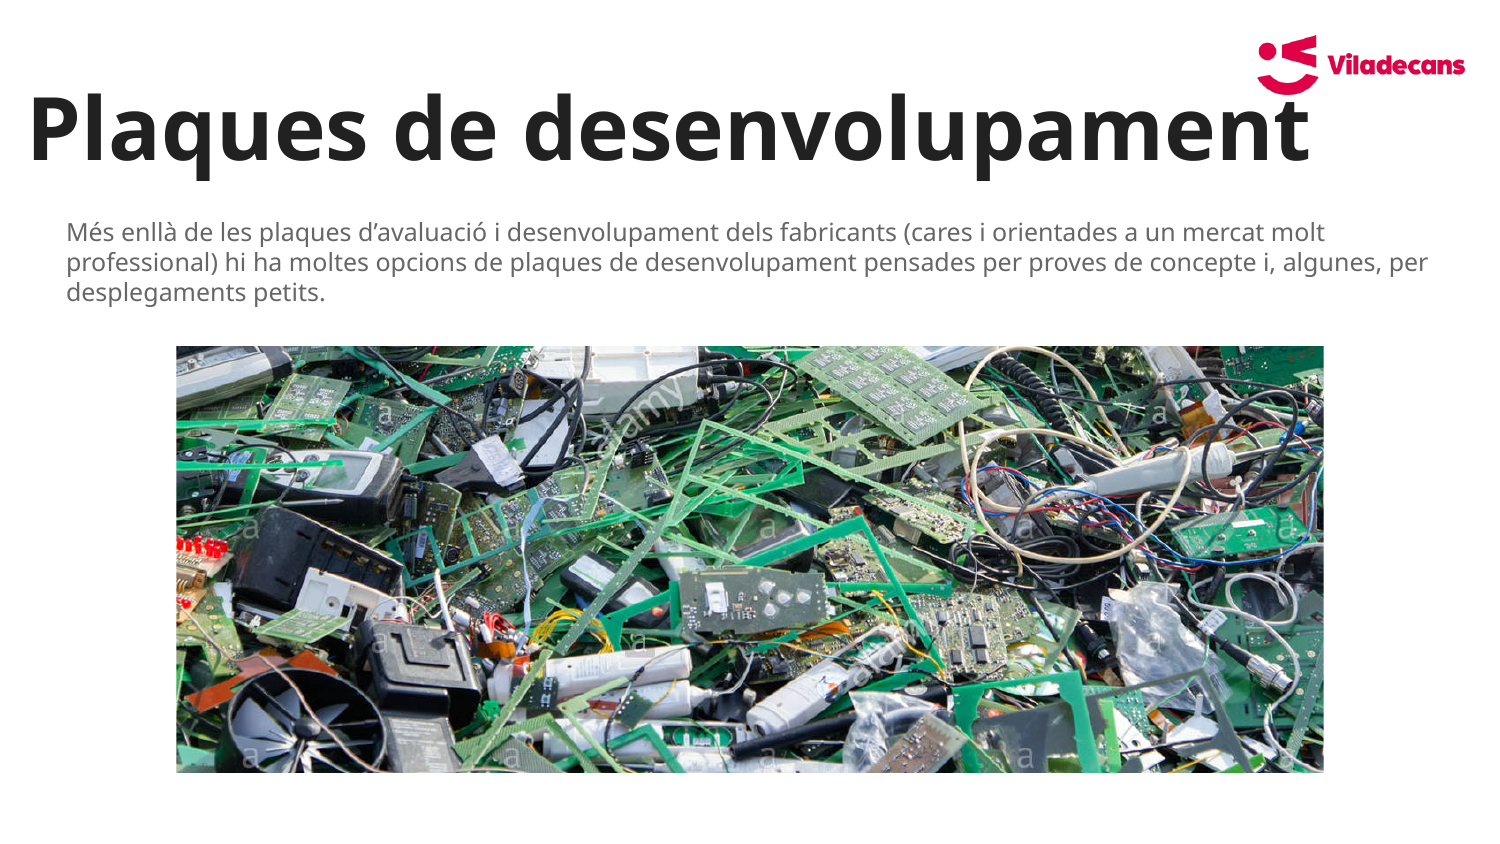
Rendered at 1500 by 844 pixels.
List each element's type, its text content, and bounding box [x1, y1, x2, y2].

list Més enllà de les plaques d’avaluació i desenvolupament dels fabricants (cares i orientades a un mercat molt professional) hi ha moltes opcions de plaques de desenvolupament pensades per proves de concepte i, algunes, per desplegaments petits. [51, 201, 1449, 750]
title Plaques de desenvolupament [11, 57, 1500, 189]
picture [1257, 35, 1465, 57]
picture [176, 346, 1324, 773]
